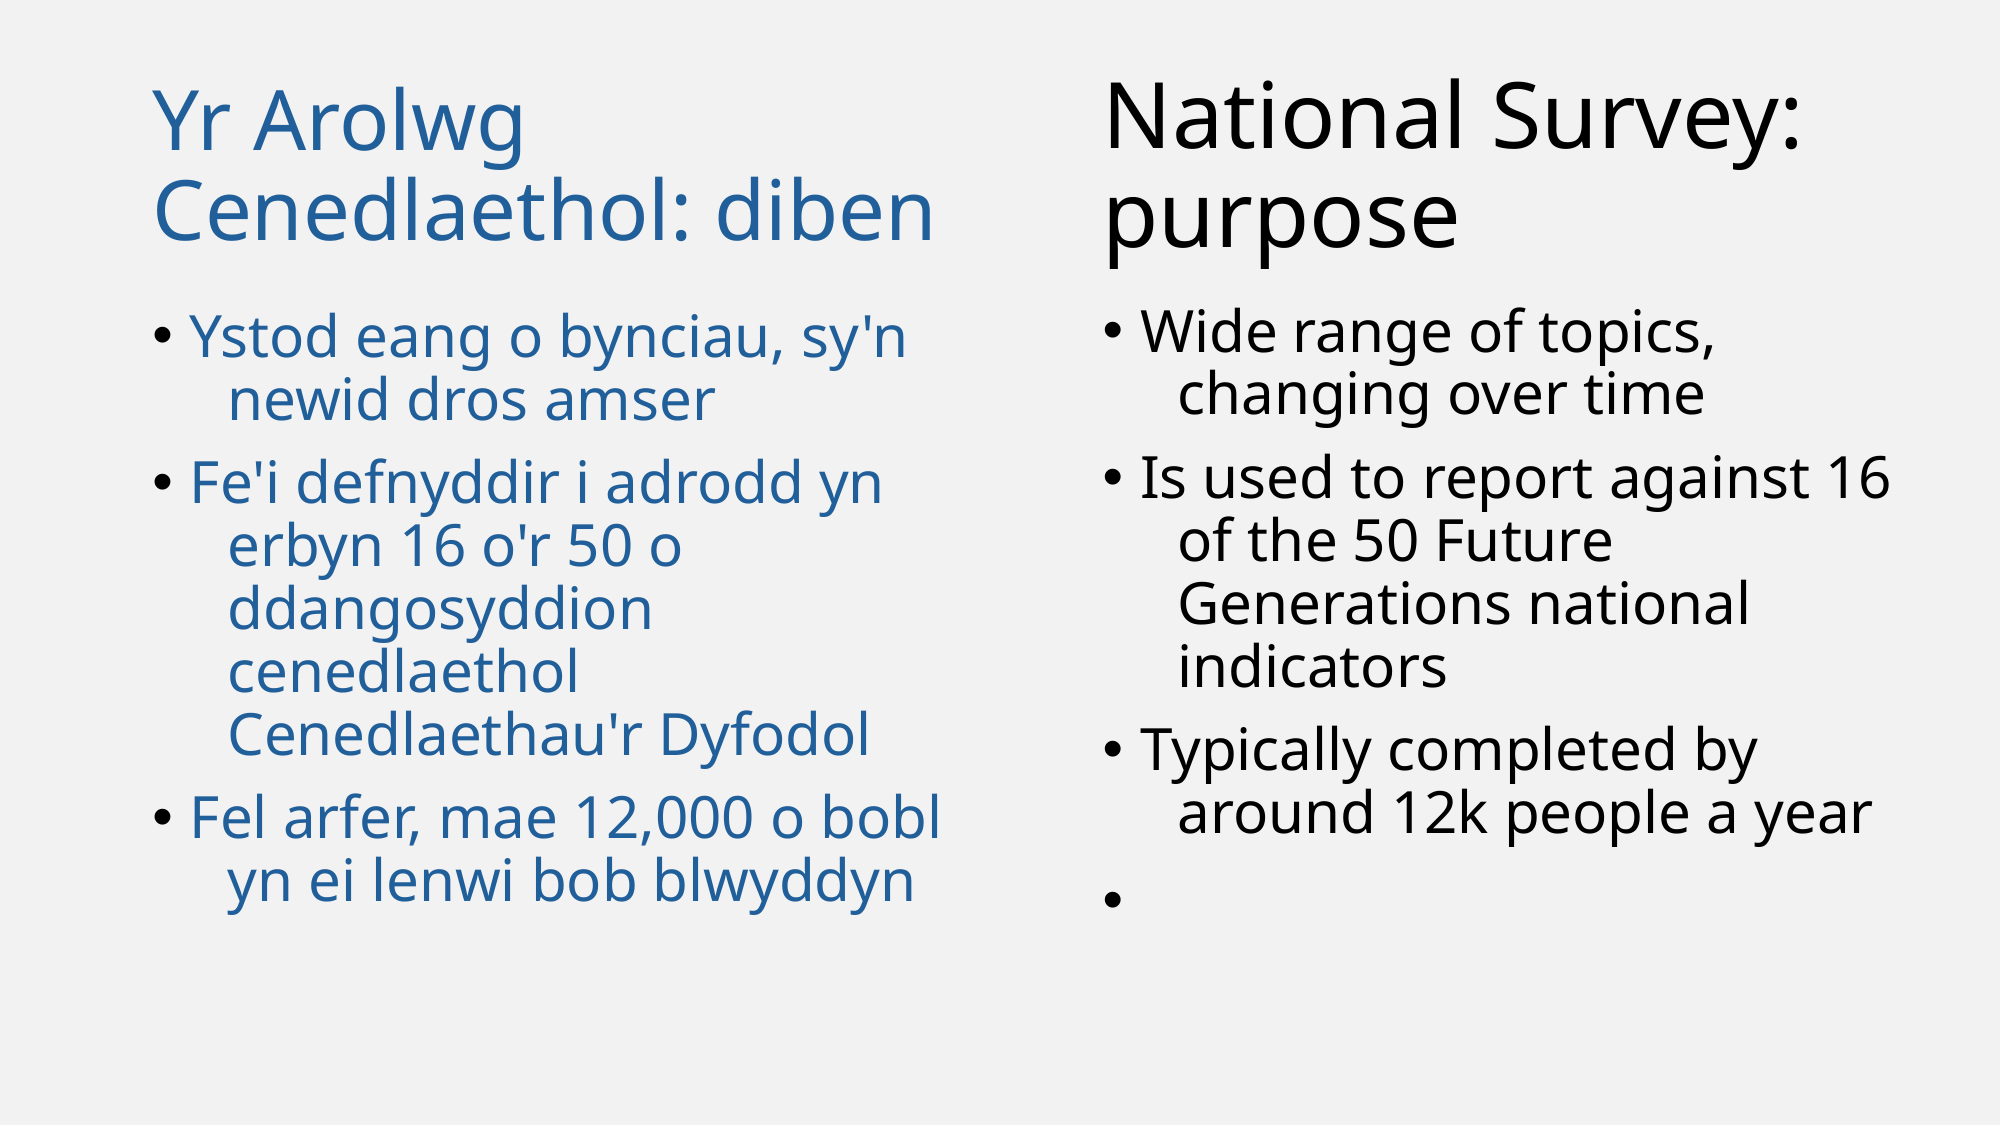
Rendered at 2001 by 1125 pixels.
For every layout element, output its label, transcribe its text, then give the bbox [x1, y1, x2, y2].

list Wide range of topics, changing over time Is used to report against 16 of the 50 Future Generations national indicators Typically completed by around 12k people a year [1087, 294, 1926, 1009]
text_box Ystod eang o bynciau, sy'n newid dros amser Fe'i defnyddir i adrodd yn erbyn 16 o'r 50 o ddangosyddion cenedlaethol Cenedlaethau'r Dyfodol Fel arfer, mae 12,000 o bobl yn ei lenwi bob blwyddyn [137, 299, 1025, 1066]
title National Survey: purpose [1087, 59, 1863, 278]
text_box Yr Arolwg Cenedlaethol: diben [137, 59, 959, 278]
